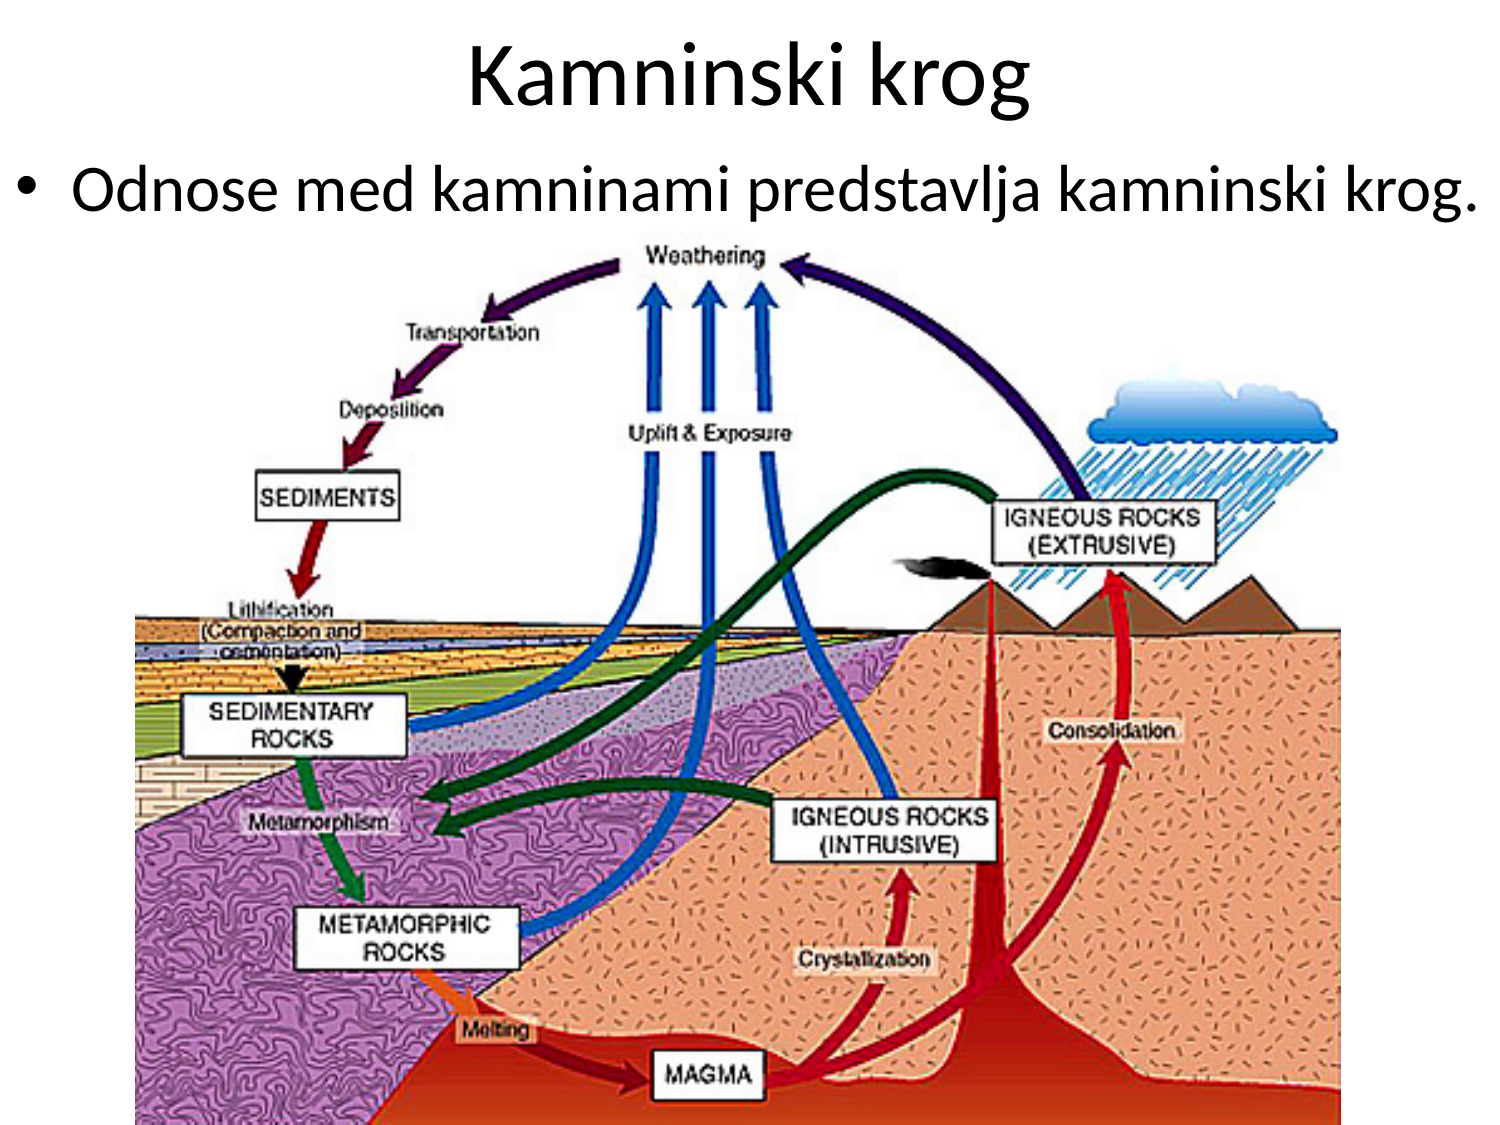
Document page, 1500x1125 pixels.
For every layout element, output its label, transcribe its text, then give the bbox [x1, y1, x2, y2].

title Kamninski krog [0, 0, 1500, 137]
picture [135, 231, 1341, 1125]
list Odnose med kamninami predstavlja kamninski krog. [0, 137, 1500, 313]
